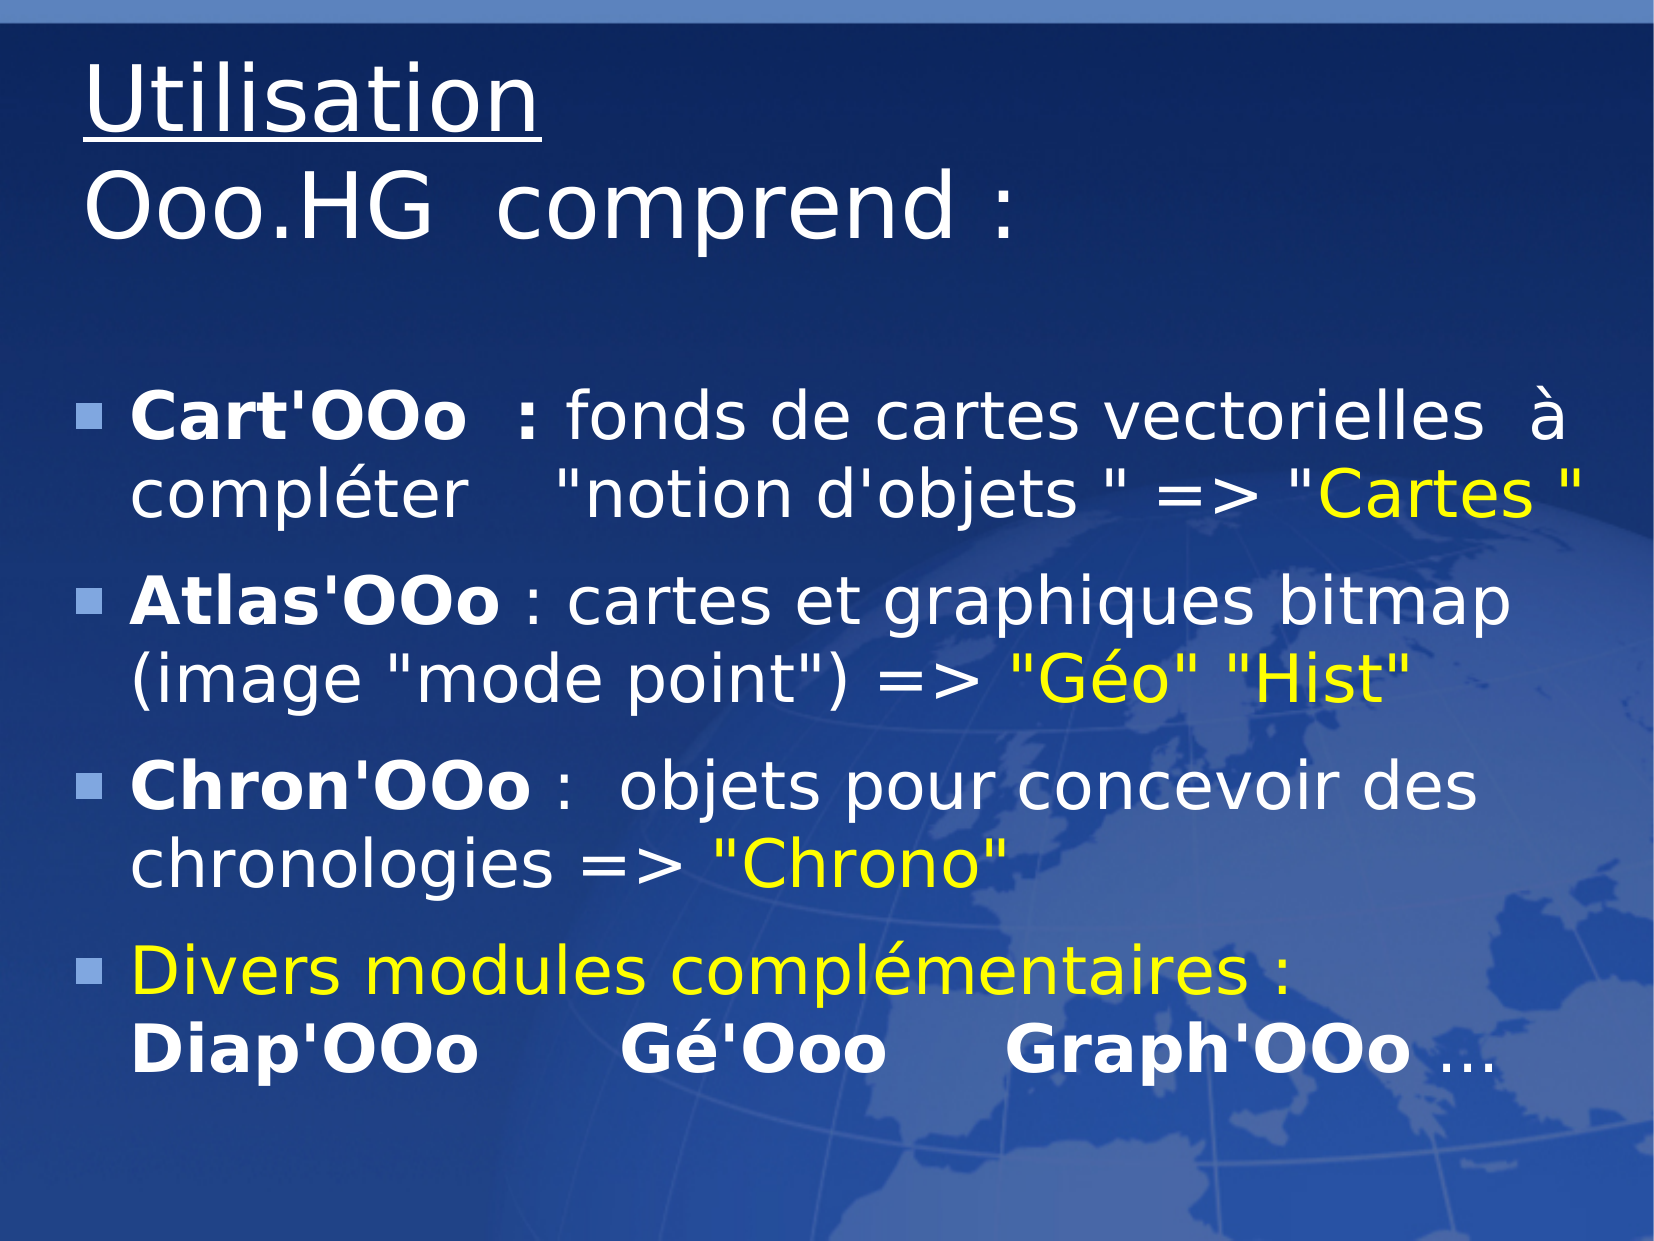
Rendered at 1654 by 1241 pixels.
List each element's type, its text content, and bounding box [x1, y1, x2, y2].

list Cart'OOo : fonds de cartes vectorielles à compléter "notion d'objets " => "Cartes " Atlas'OOo : cartes et graphiques bitmap (image "mode point") => "Géo" "Hist" Chron'OOo : objets pour concevoir des chronologies => "Chrono" Divers modules complémentaires : Diap'OOo Gé'Ooo Graph'OOo ... [59, 377, 1625, 1182]
picture [0, 0, 1654, 1241]
title Utilisation Ooo.HG comprend : [82, 45, 1571, 261]
